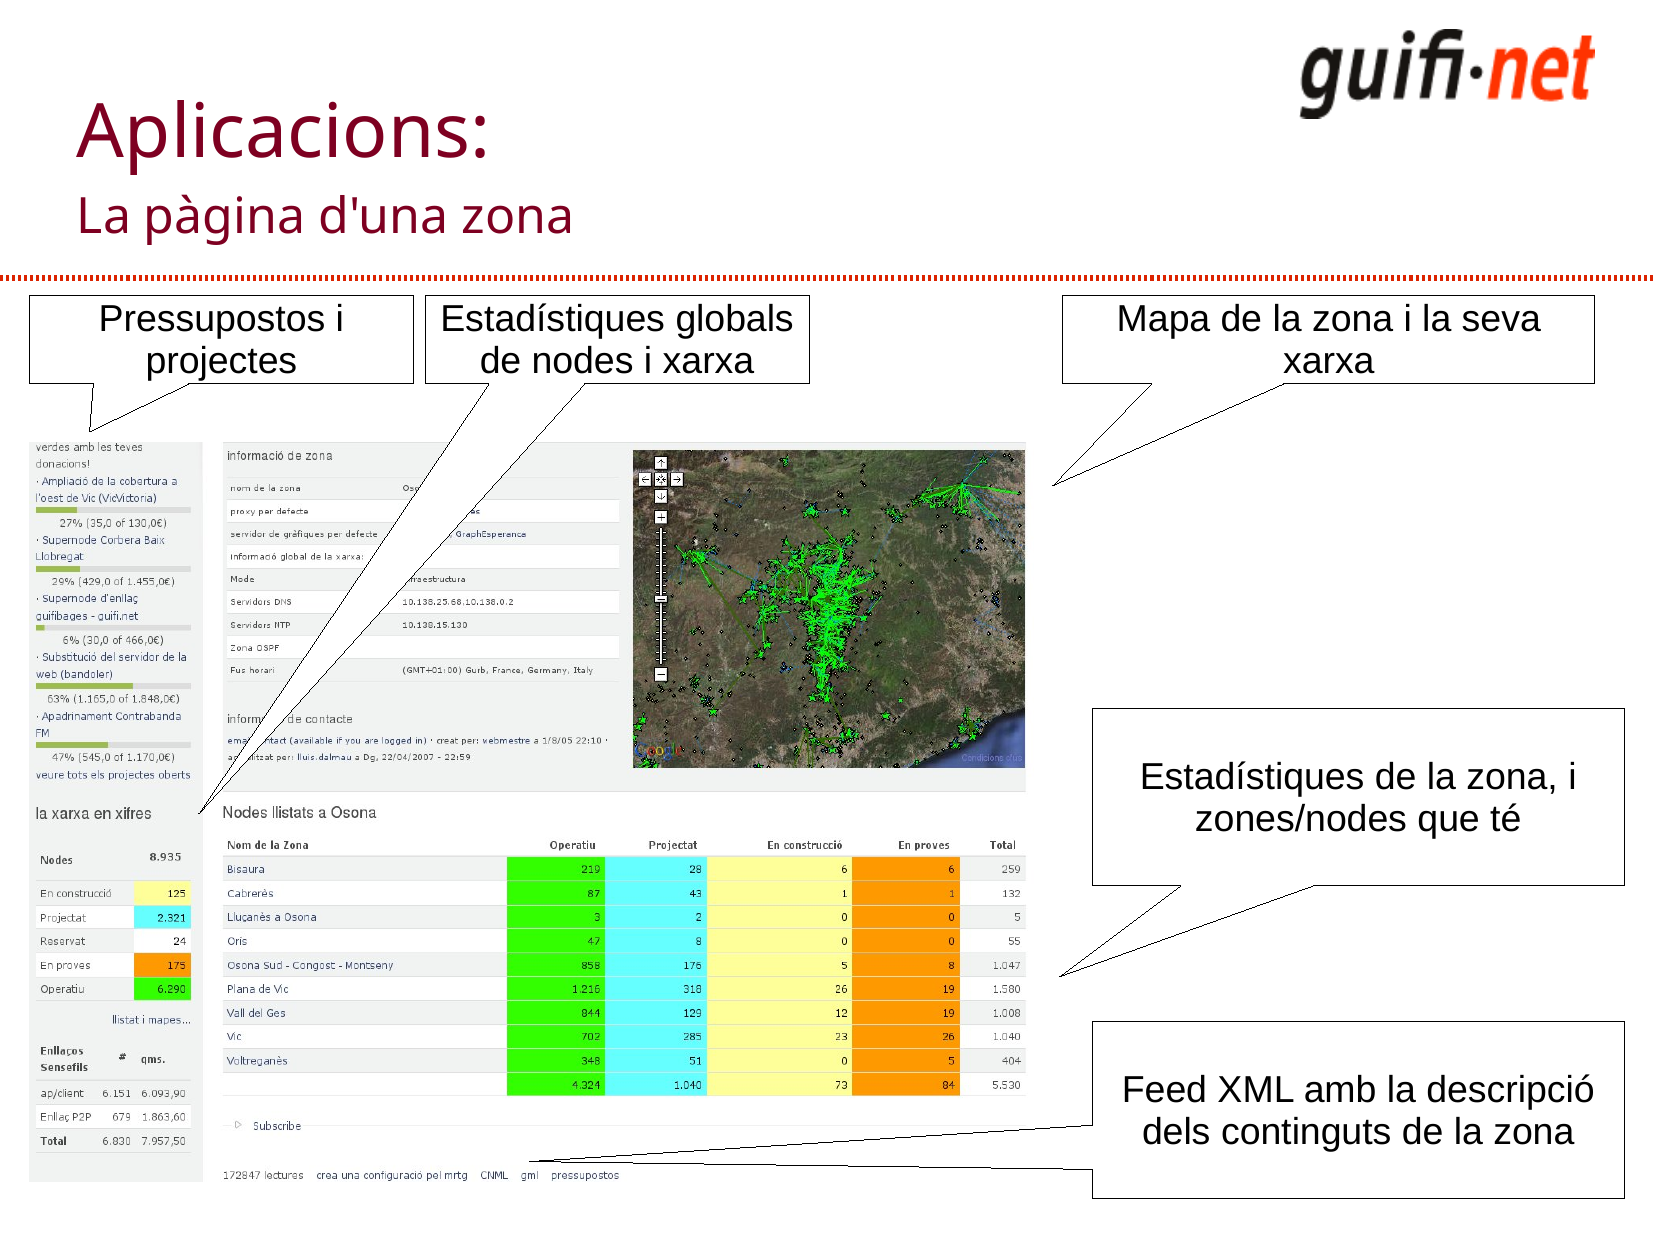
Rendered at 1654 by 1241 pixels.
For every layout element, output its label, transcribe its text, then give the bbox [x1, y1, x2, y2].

title Aplicacions: La pàgina d'una zona [76, 59, 1093, 267]
picture [29, 442, 1034, 1182]
text_box Feed XML amb la descripció dels continguts de la zona [529, 1021, 1625, 1199]
text_box Estadístiques de la zona, i zones/nodes que té [1059, 708, 1625, 977]
text_box Pressupostos i projectes [29, 295, 414, 432]
picture [1299, 29, 1595, 119]
text_box Mapa de la zona i la seva xarxa [1052, 295, 1595, 486]
text_box Estadístiques globals de nodes i xarxa [198, 295, 810, 814]
